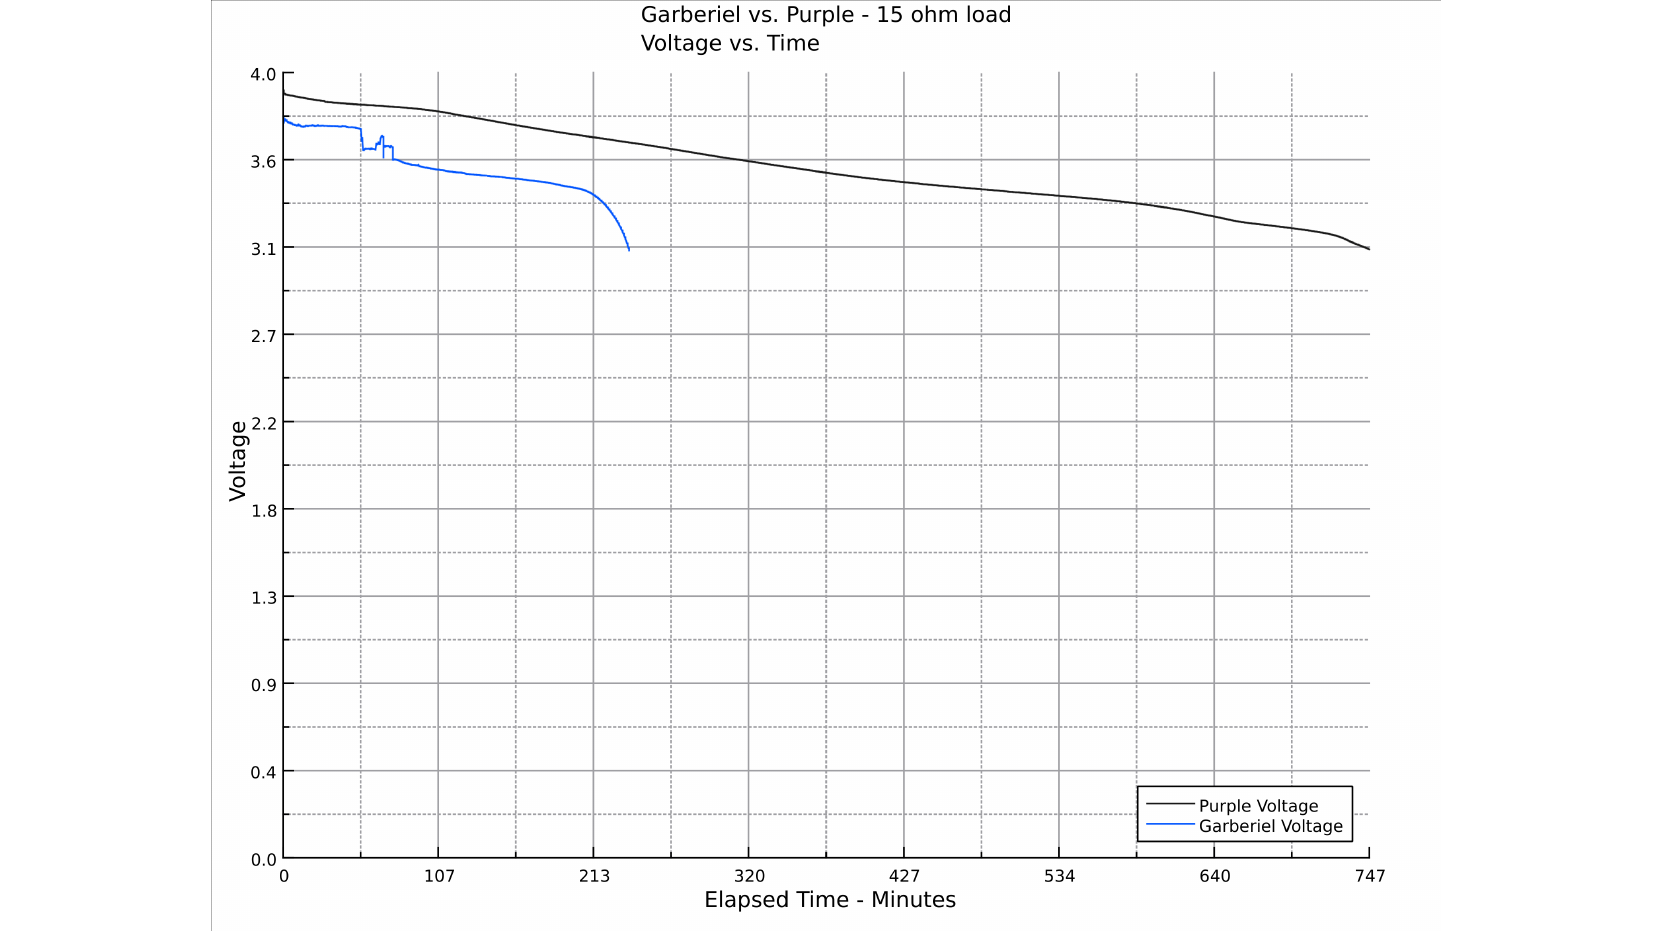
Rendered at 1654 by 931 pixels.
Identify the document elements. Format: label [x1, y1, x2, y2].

picture [211, 0, 1441, 931]
